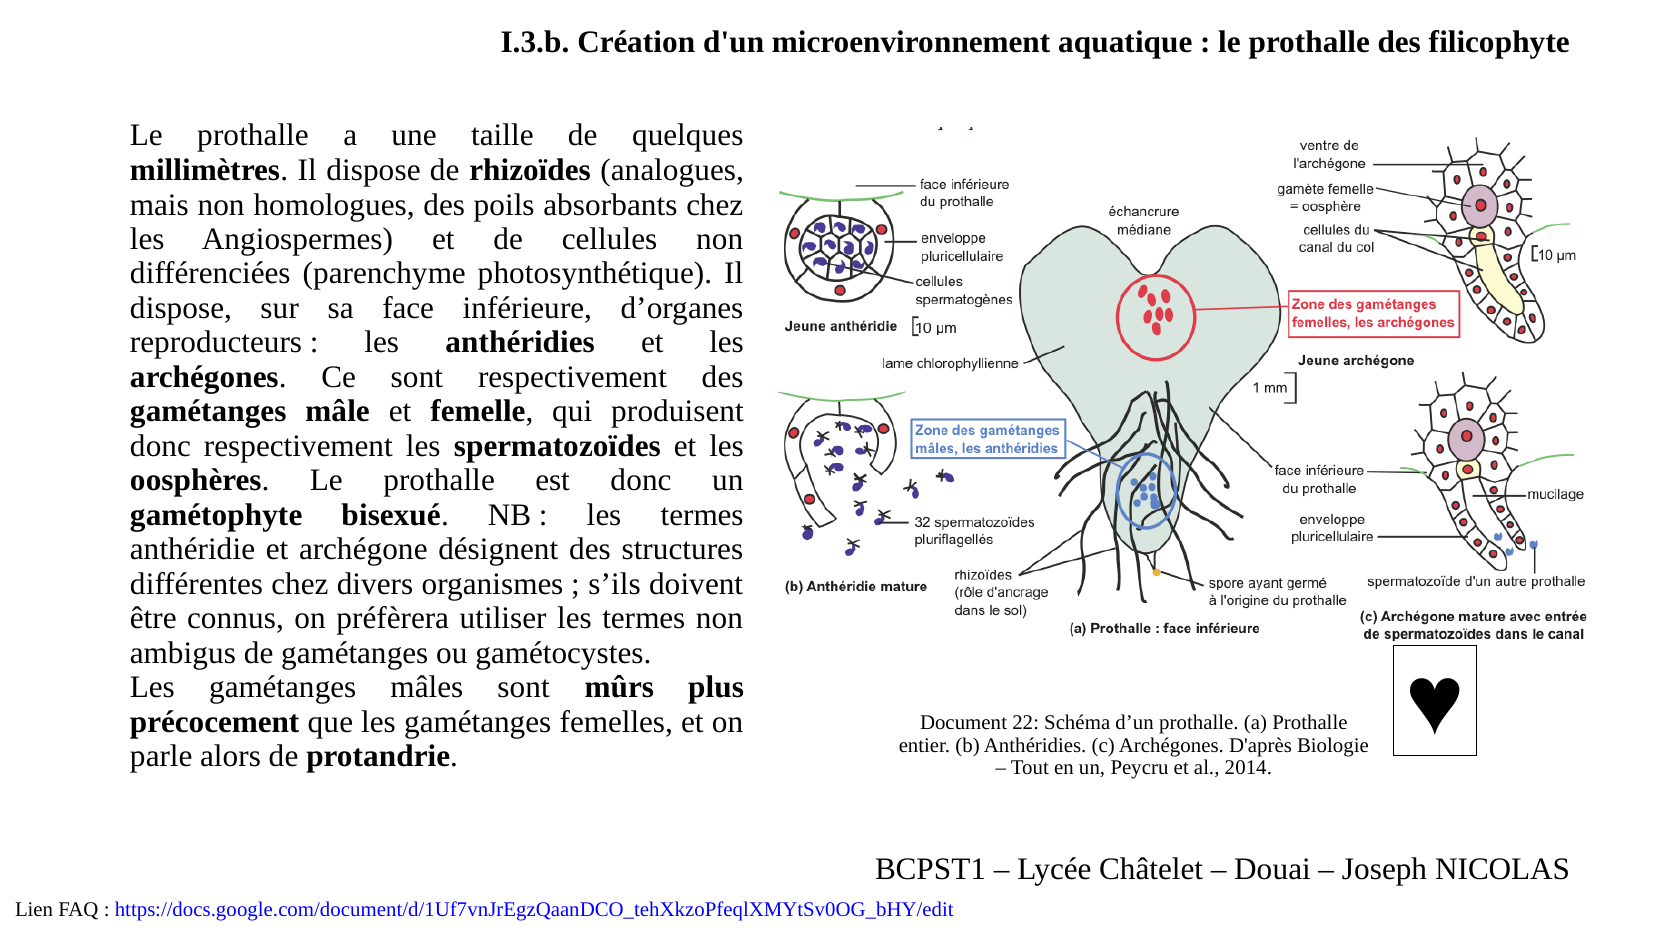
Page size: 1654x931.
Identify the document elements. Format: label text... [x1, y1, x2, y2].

text_box Document 22: Schéma d’un prothalle. (a) Prothalle entier. (b) Anthéridies. (c) Archégones. D'après Biologie – Tout en un, Peycru et al., 2014. [897, 687, 1371, 780]
text_box Le prothalle a une taille de quelques millimètres. Il dispose de rhizoïdes (analogues, mais non homologues, des poils absorbants chez les Angiospermes) et de cellules non différenciées (parenchyme photosynthétique). Il dispose, sur sa face inférieure, d’organes reproducteurs : les anthéridies et les archégones. Ce sont respectivement des gamétanges mâle et femelle, qui produisent donc respectivement les spermatozoïdes et les oosphères. Le prothalle est donc un gamétophyte bisexué. NB : les termes anthéridie et archégone désignent des structures différentes chez divers organismes ; s’ils doivent être connus, on préfèrera utiliser les termes non ambigus de gamétanges ou gamétocystes. Les gamétanges mâles sont mûrs plus précocement que les gamétanges femelles, et on parle alors de protandrie. [129, 118, 745, 931]
text_box BCPST1 – Lycée Châtelet – Douai – Joseph NICOLAS [745, 832, 1571, 905]
picture [755, 126, 1595, 649]
text_box I.3.b. Création d'un microenvironnement aquatique : le prothalle des filicophyte [165, 5, 1572, 78]
text_box Lien FAQ : https://docs.google.com/document/d/1Uf7vnJrEgzQaanDCO_tehXkzoPfeqlXMYtSv0OG_bHY/edit [0, 897, 129, 931]
text_box Lien FAQ : https://docs.google.com/document/d/1Uf7vnJrEgzQaanDCO_tehXkzoPfeqlXMYtSv0OG_bHY/edit [745, 897, 993, 931]
text_box ♥ [1393, 645, 1477, 756]
